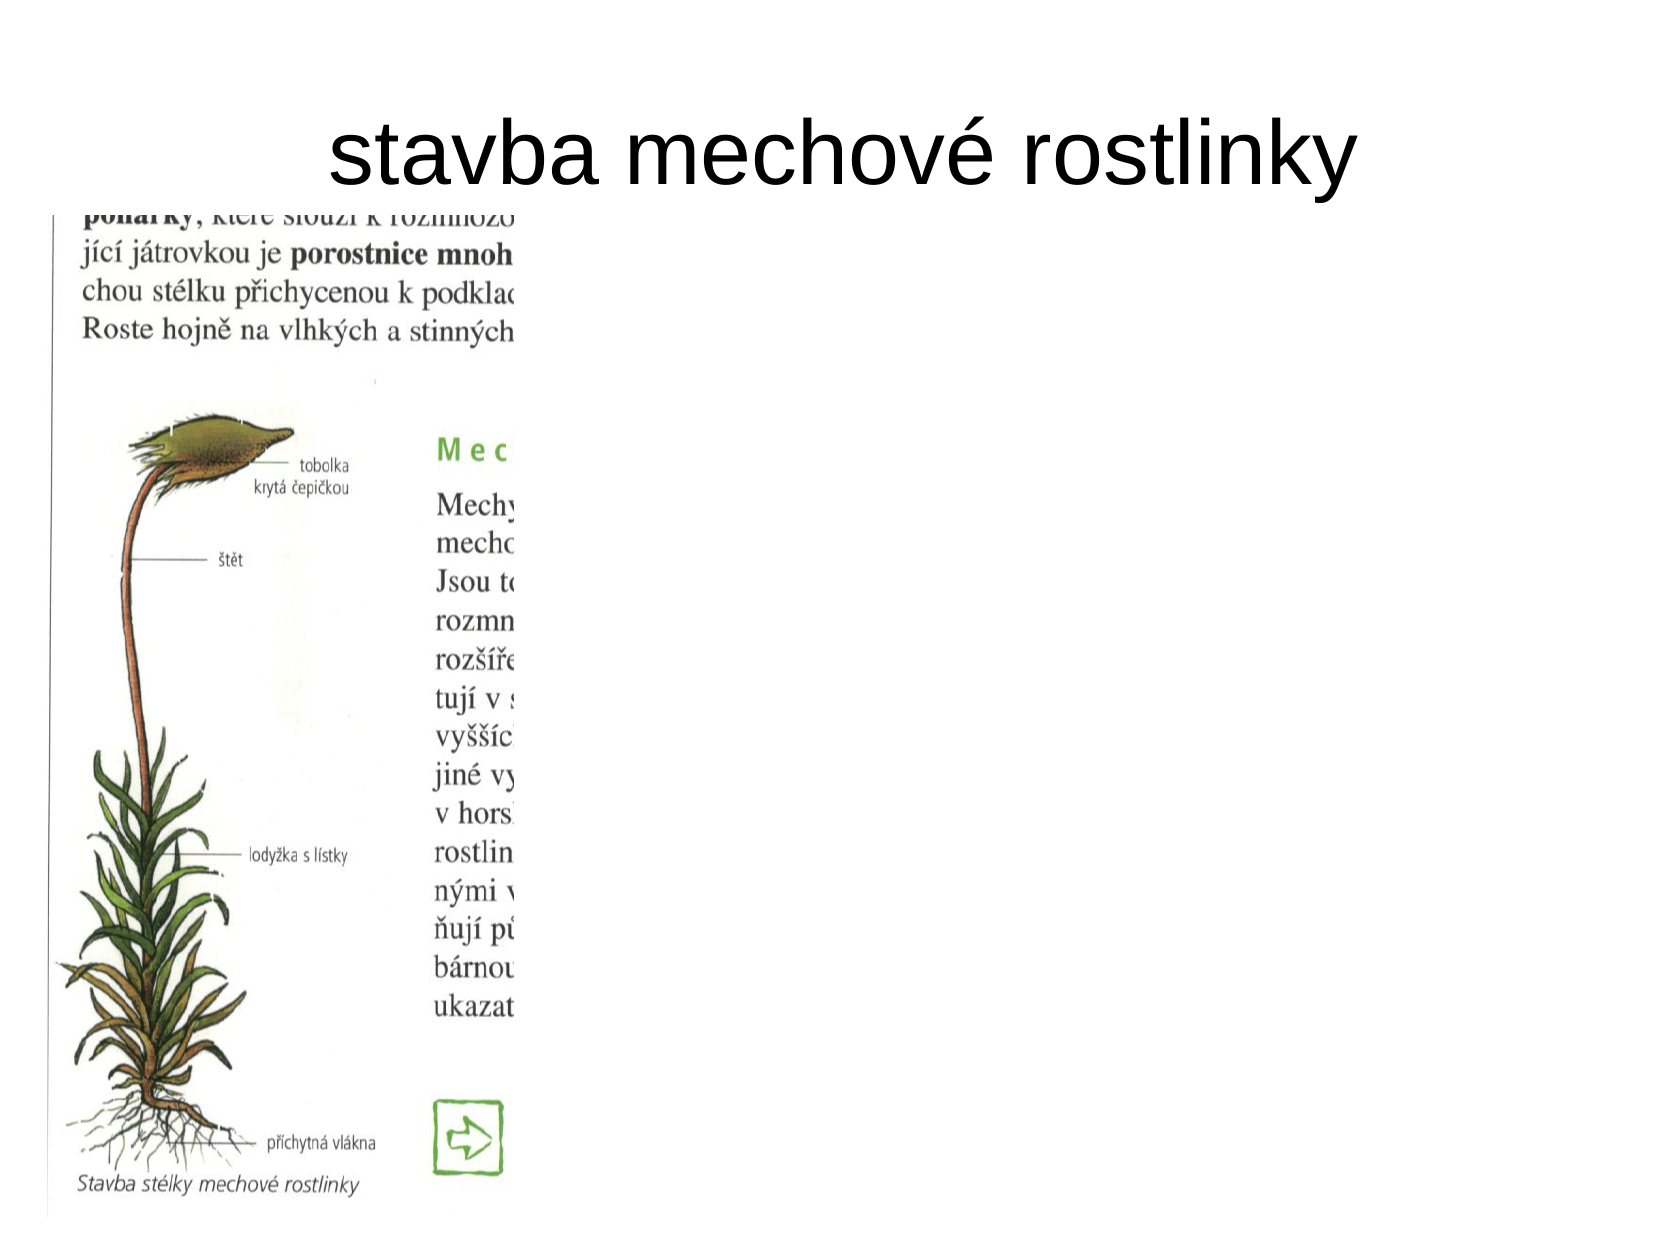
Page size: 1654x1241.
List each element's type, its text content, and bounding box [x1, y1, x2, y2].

title stavba mechové rostlinky [82, 49, 1571, 257]
picture [47, 215, 514, 1217]
